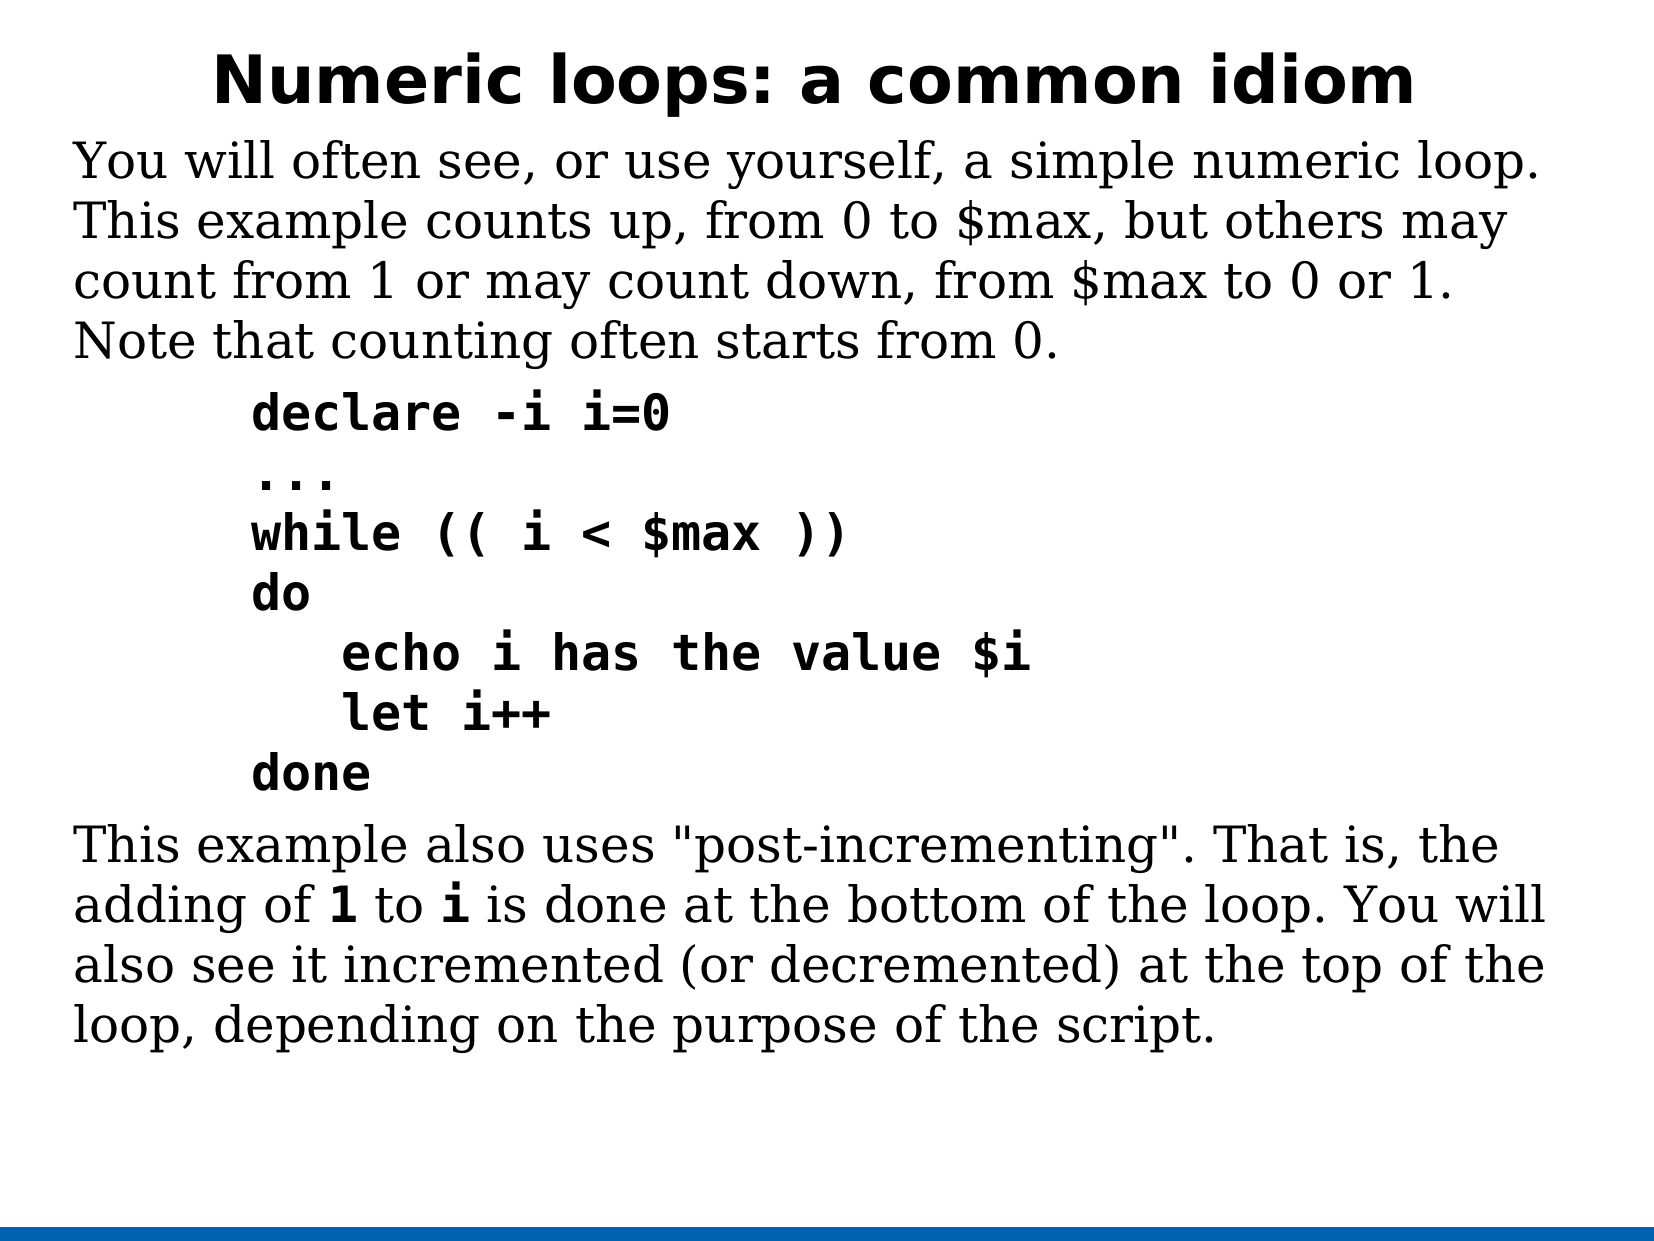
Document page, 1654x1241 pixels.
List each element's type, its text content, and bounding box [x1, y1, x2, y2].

list Numeric loops: a common idiom You will often see, or use yourself, a simple numeric loop. This example counts up, from 0 to $max, but others may count from 1 or may count down, from $max to 0 or 1. Note that counting often starts from 0. declare -i i=0 ... while (( i < $max )) do echo i has the value $i let i++ done This example also uses "post-incrementing". That is, the adding of 1 to i is done at the bottom of the loop. You will also see it incremented (or decremented) at the top of the loop, depending on the purpose of the script. [59, 29, 1571, 1109]
